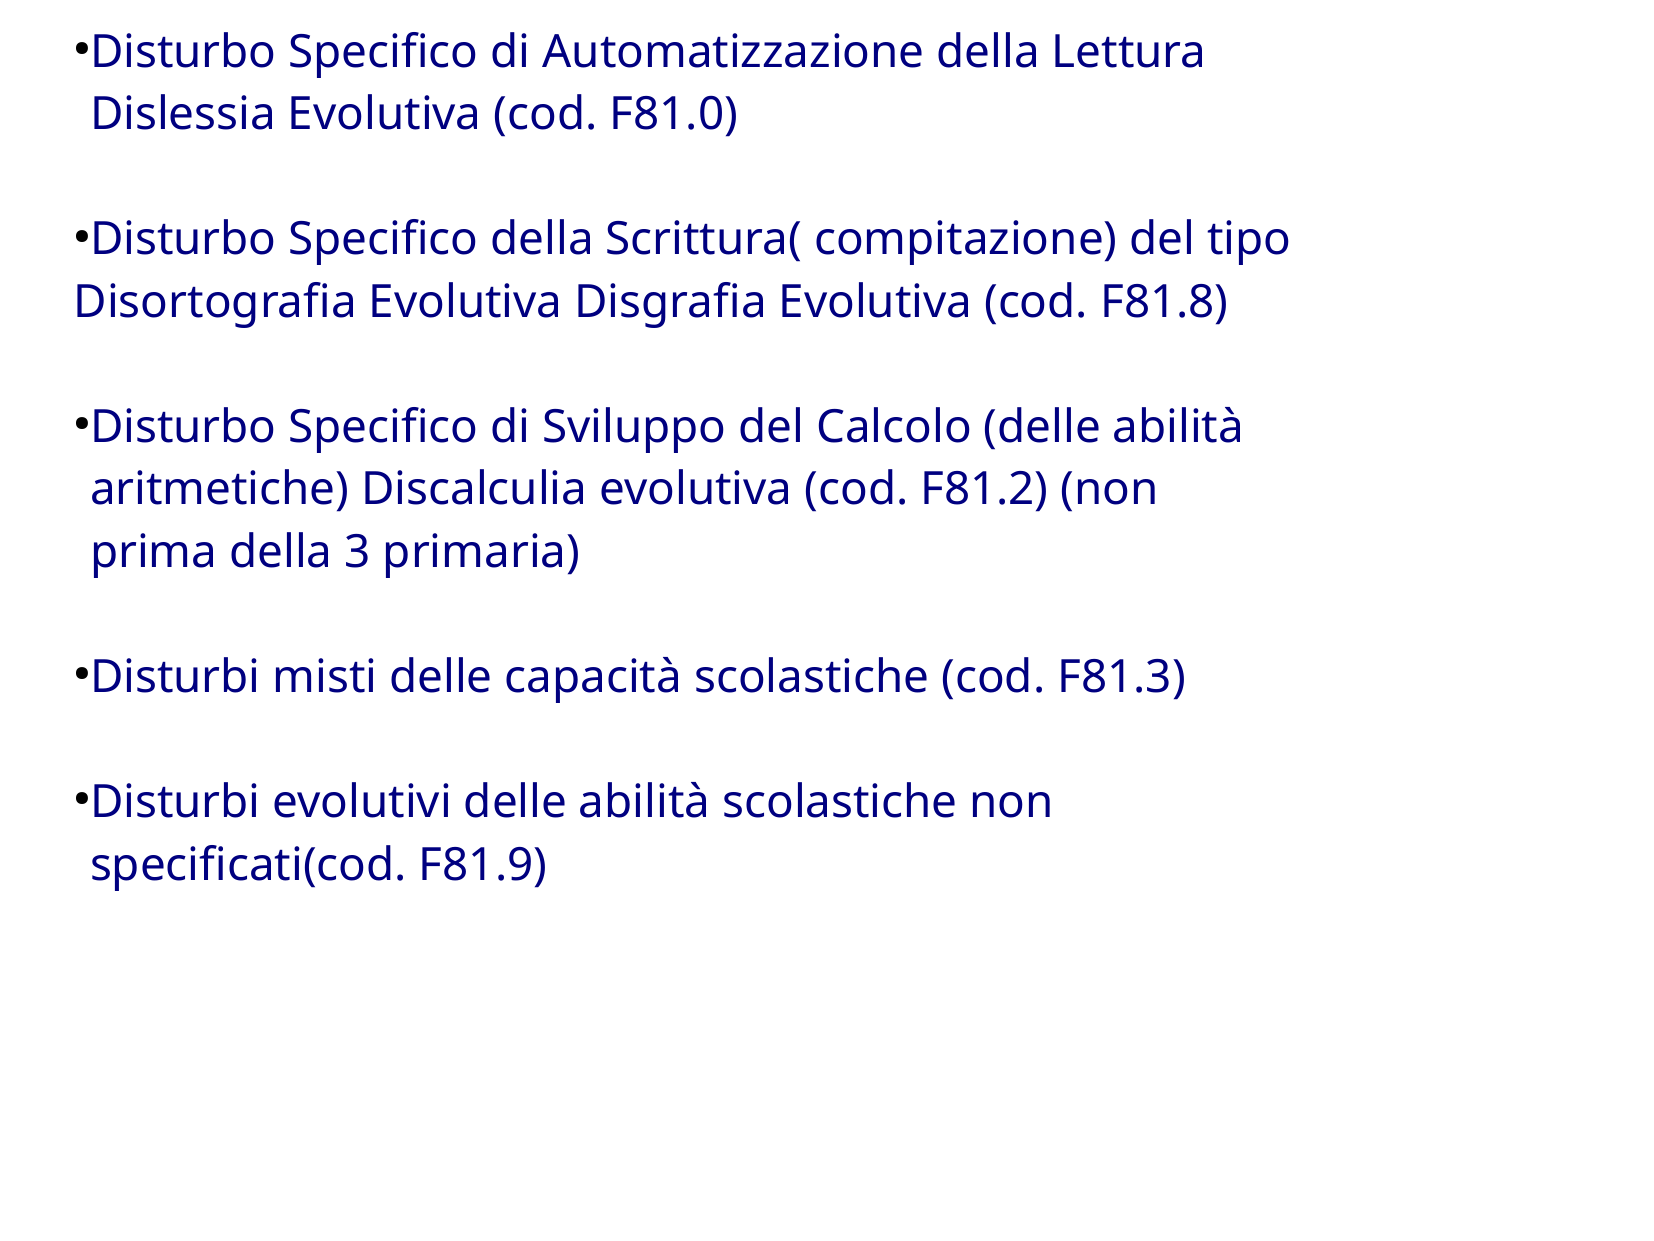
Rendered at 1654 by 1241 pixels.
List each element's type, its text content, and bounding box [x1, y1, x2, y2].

text_box Disturbo Specifico di Automatizzazione della Lettura Dislessia Evolutiva (cod. F81.0) Disturbo Specifico della Scrittura( compitazione) del tipo Disortografia Evolutiva Disgrafia Evolutiva (cod. F81.8) Disturbo Specifico di Sviluppo del Calcolo (delle abilità aritmetiche) Discalculia evolutiva (cod. F81.2) (non prima della 3 primaria) Disturbi misti delle capacità scolastiche (cod. F81.3) Disturbi evolutivi delle abilità scolastiche non specificati(cod. F81.9) [59, 10, 1565, 1034]
